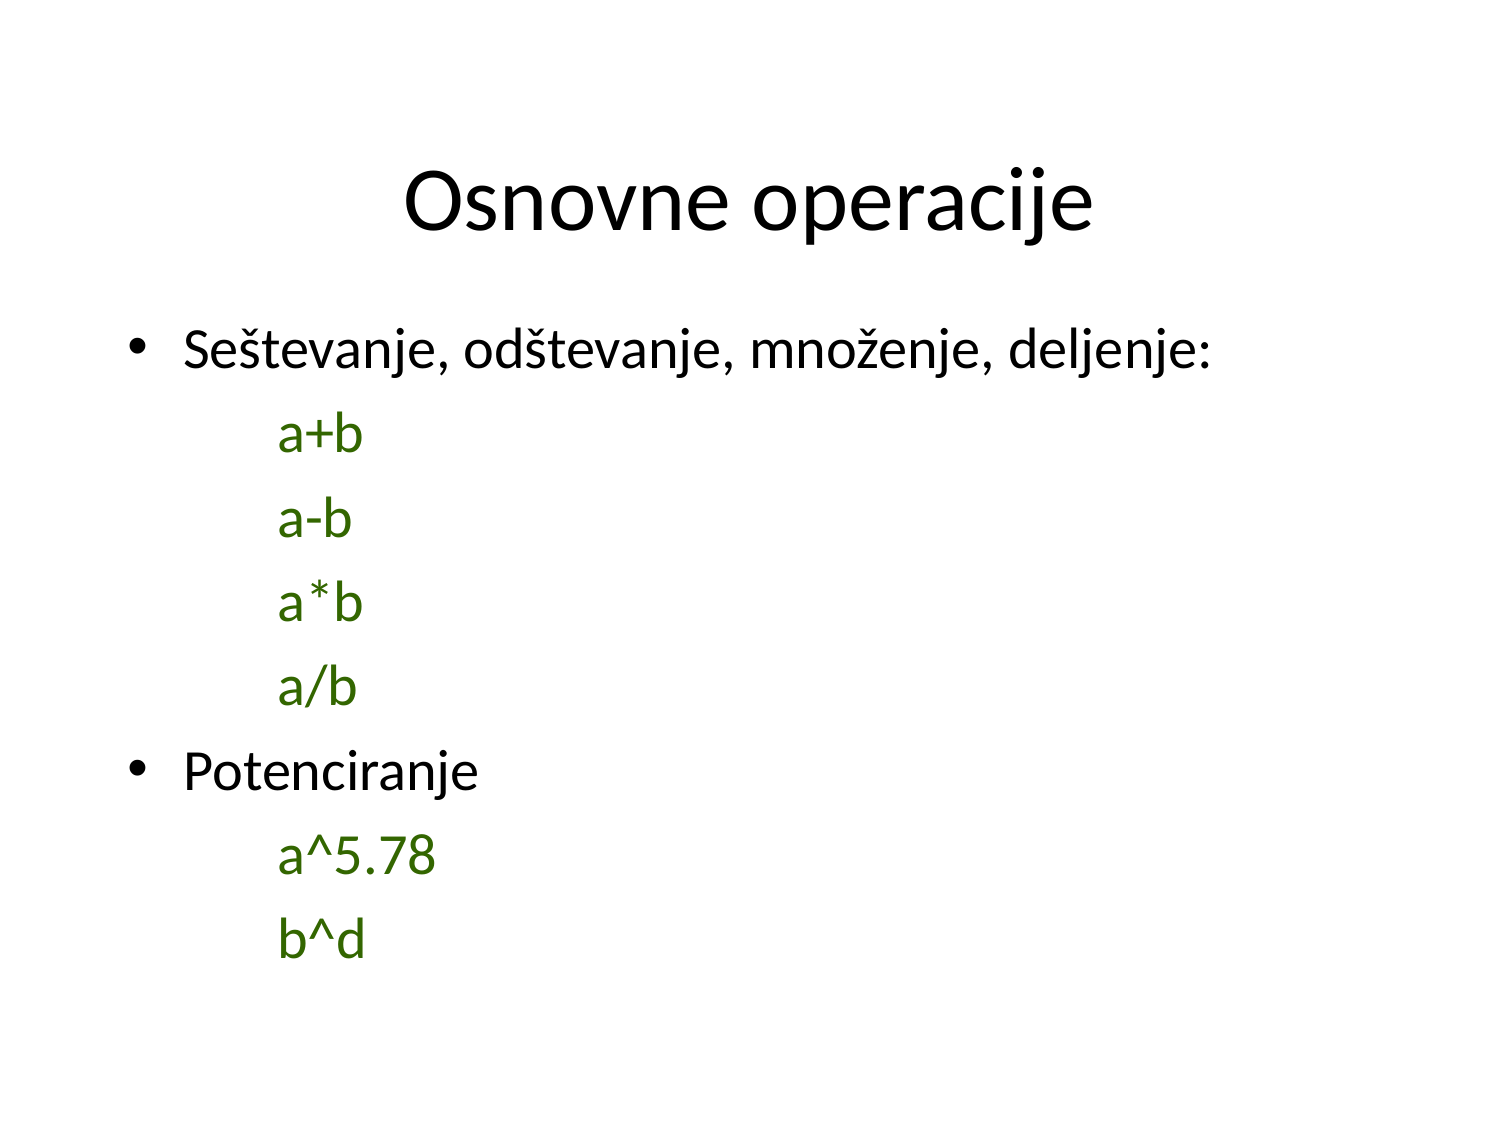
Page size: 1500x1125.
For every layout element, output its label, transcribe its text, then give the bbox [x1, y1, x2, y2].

title Osnovne operacije [112, 99, 1388, 288]
list Seštevanje, odštevanje, množenje, deljenje: a+b a-b a*b a/b Potenciranje a^5.78 b^d [112, 302, 1329, 1125]
